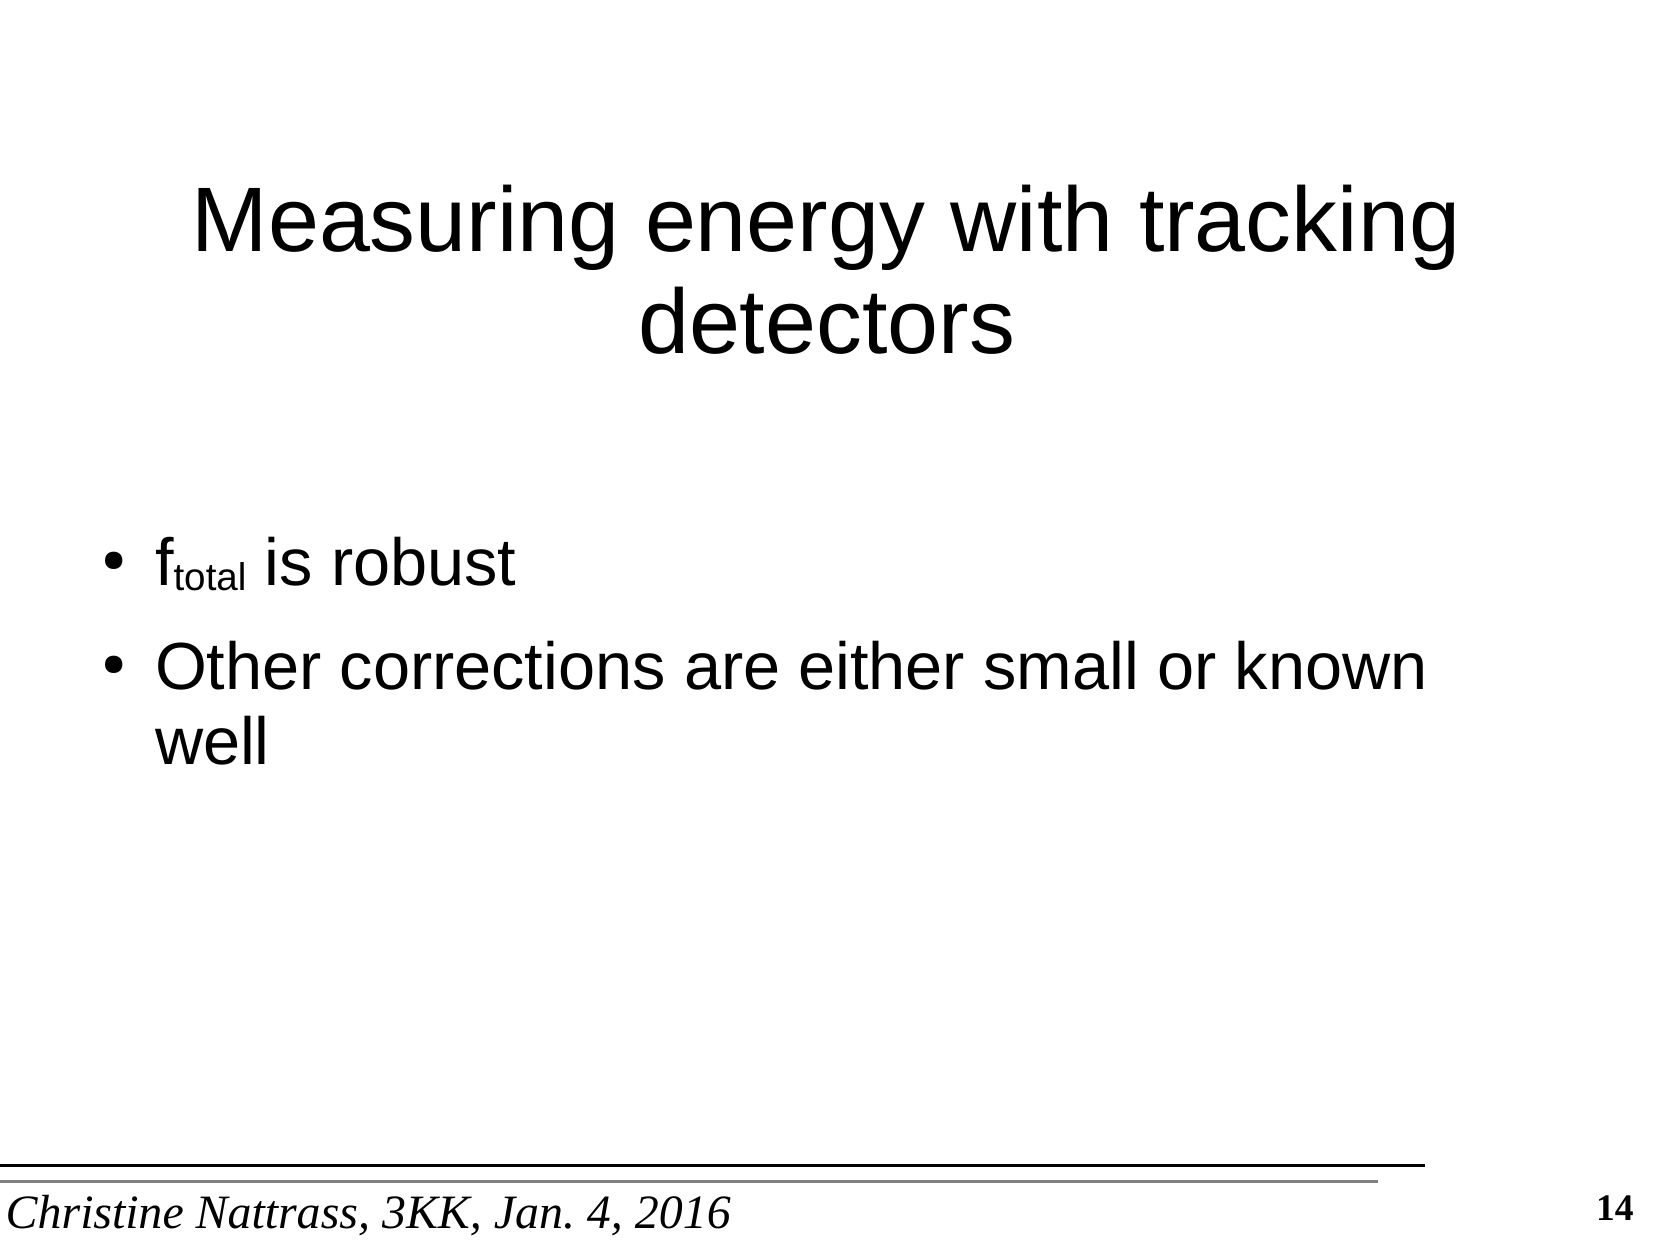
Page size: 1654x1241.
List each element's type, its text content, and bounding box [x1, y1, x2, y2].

list ftotal is robust Other corrections are either small or known well [84, 525, 1540, 1010]
title Measuring energy with tracking detectors [82, 167, 1571, 375]
